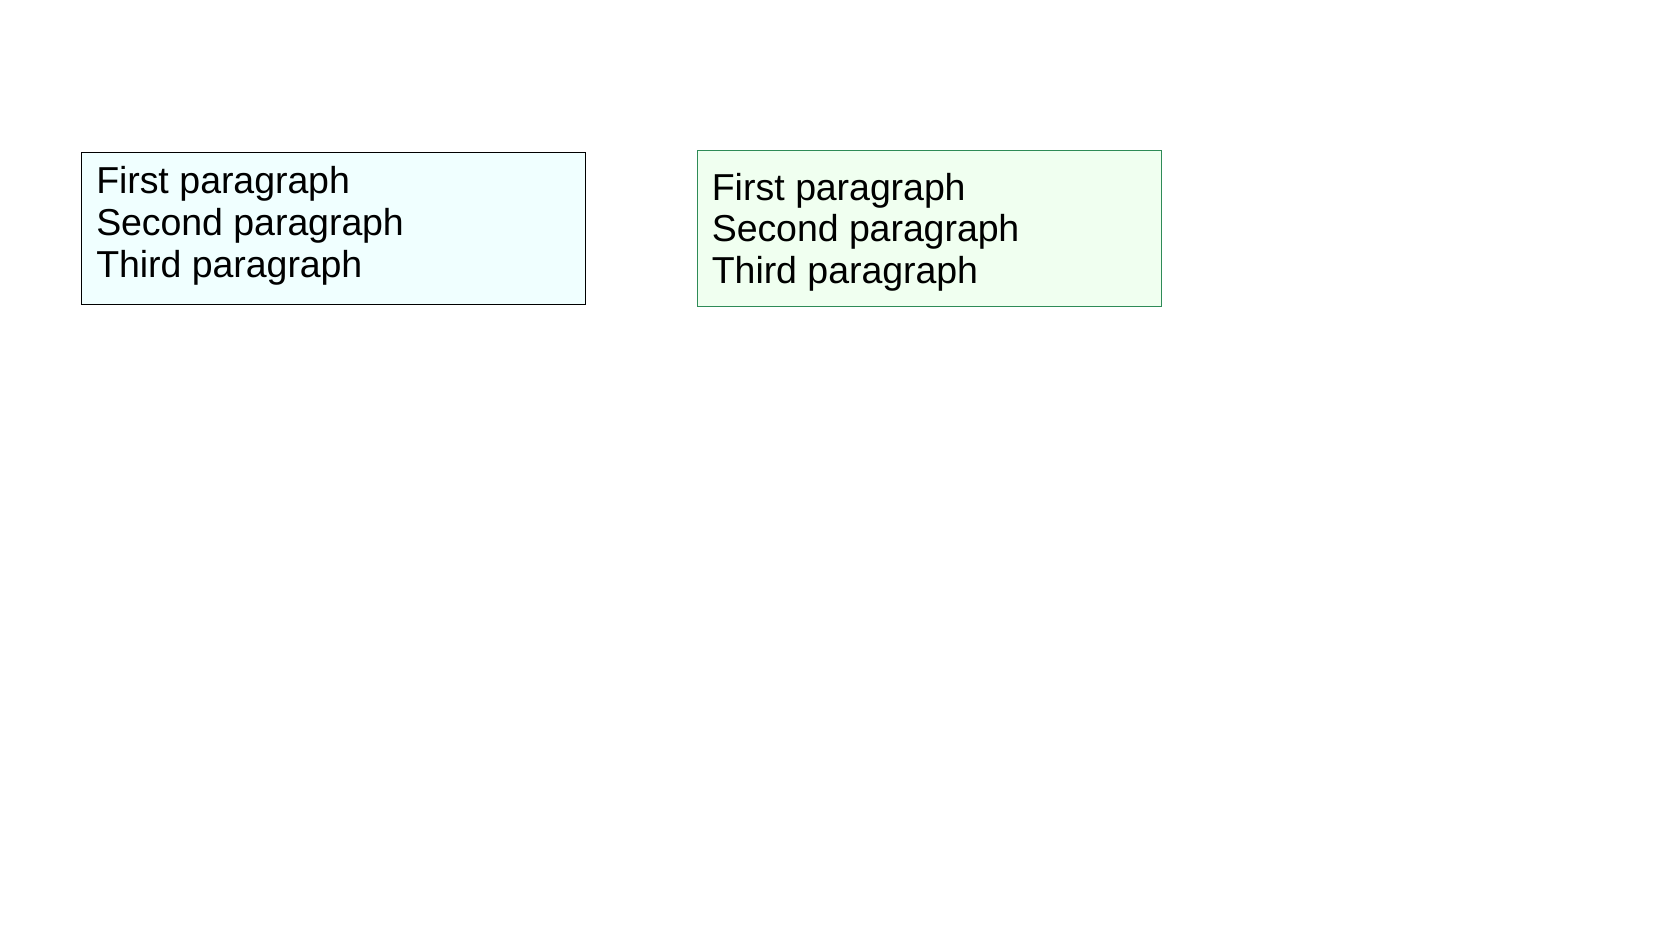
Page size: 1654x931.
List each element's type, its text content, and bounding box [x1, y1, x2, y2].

text_box First paragraph Second paragraph Third paragraph [81, 152, 586, 305]
text_box First paragraph Second paragraph Third paragraph [697, 150, 1162, 307]
